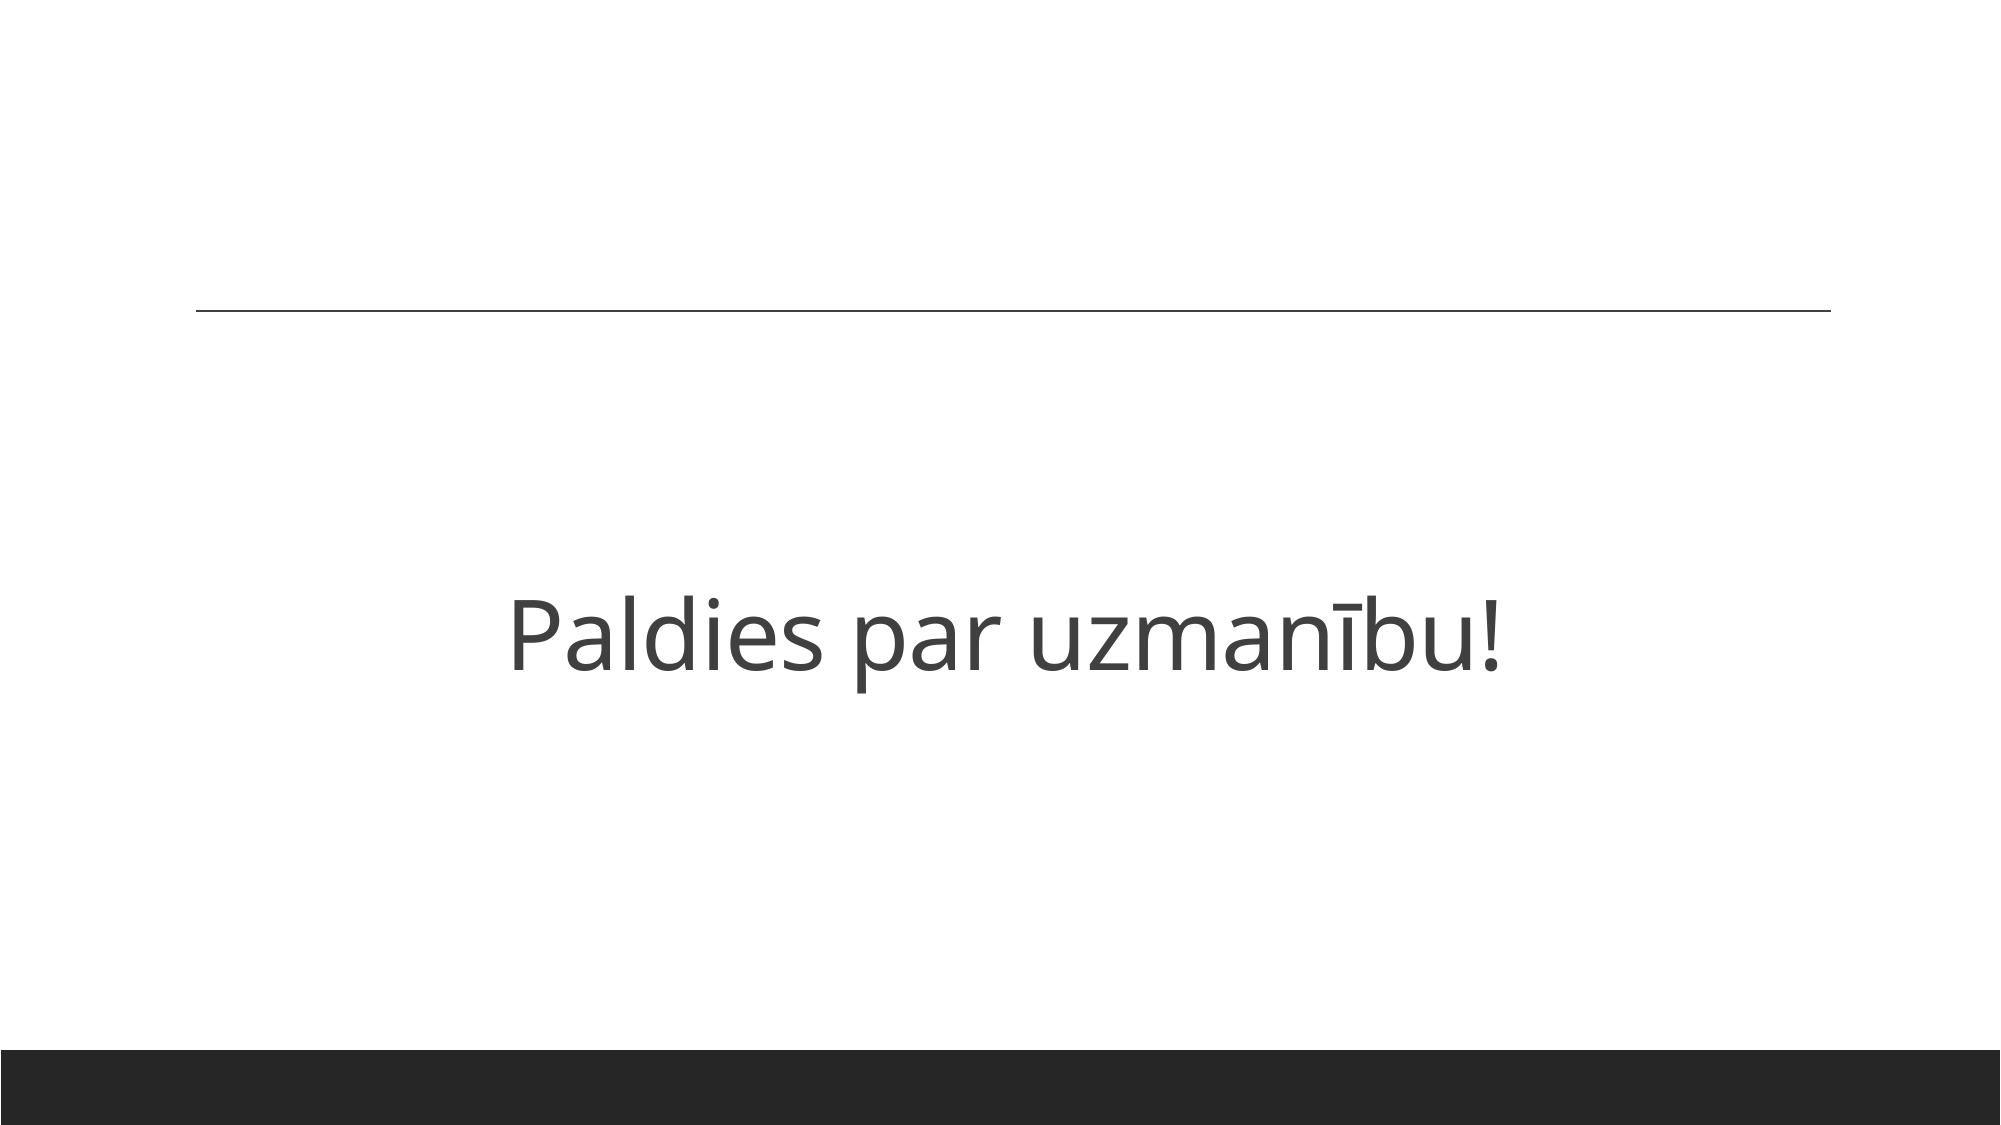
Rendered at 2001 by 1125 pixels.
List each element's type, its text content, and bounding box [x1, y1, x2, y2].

title Paldies par uzmanību! [180, 325, 1831, 700]
